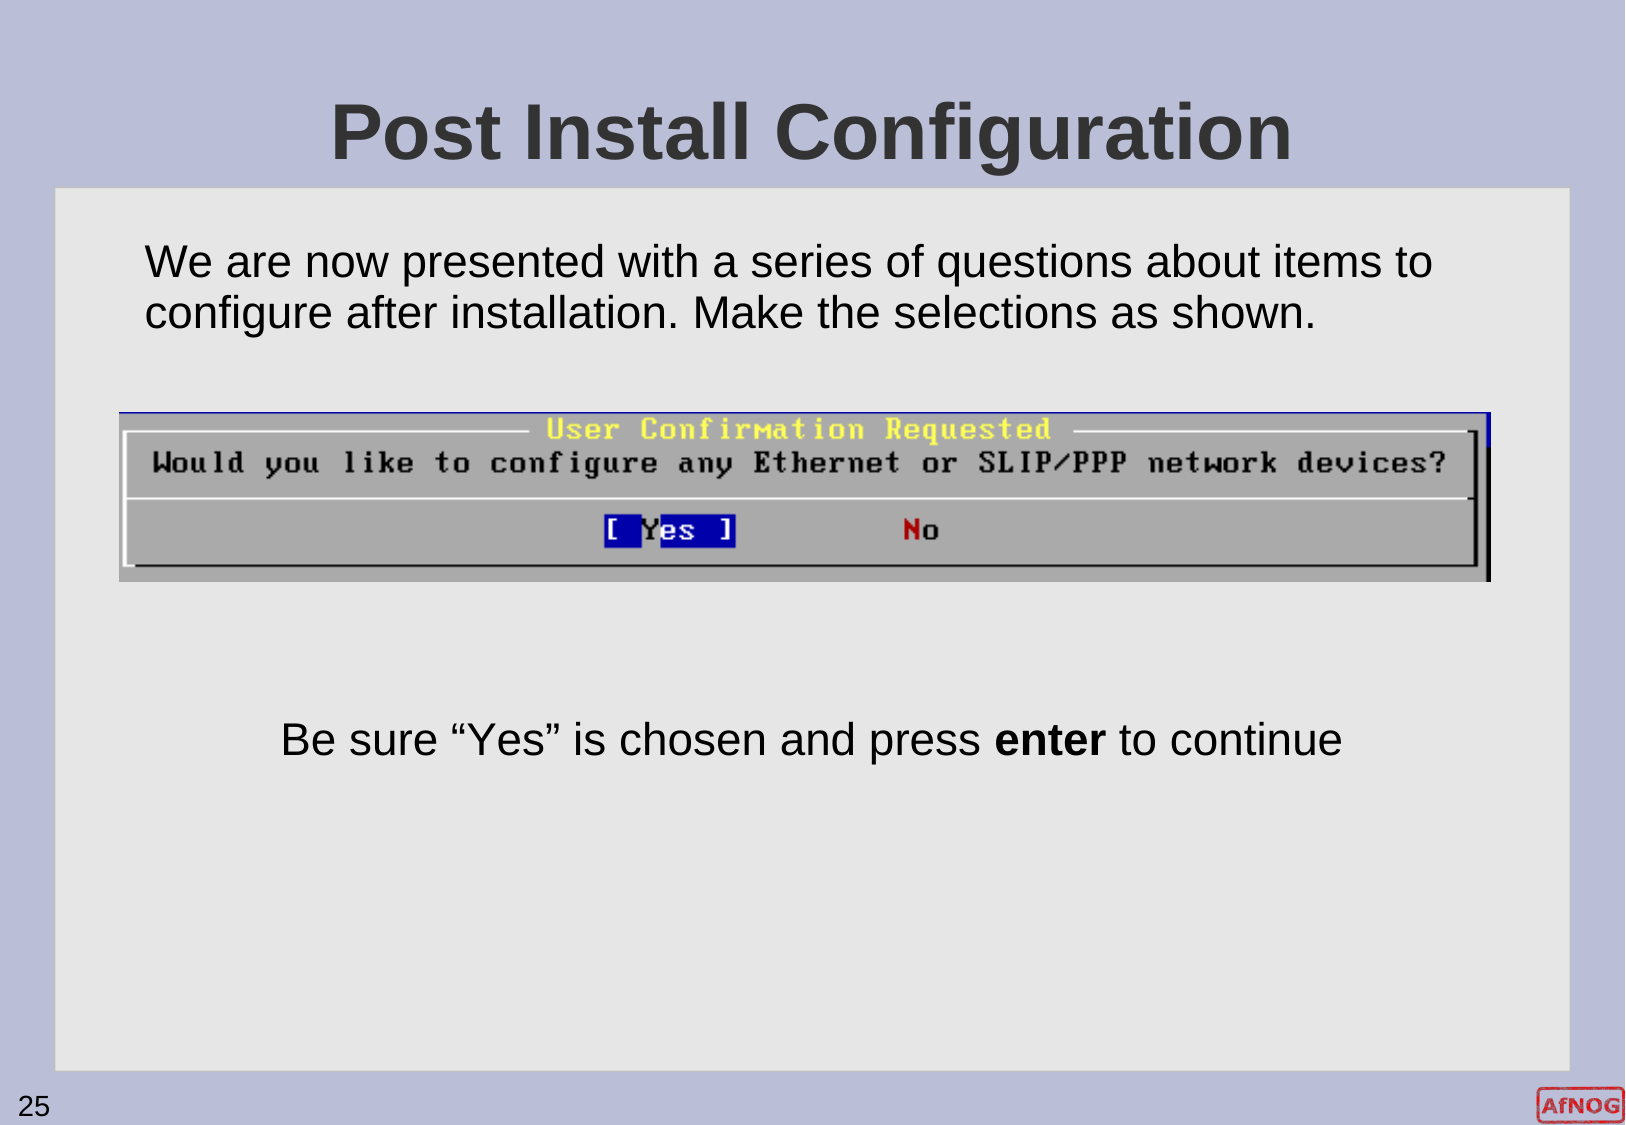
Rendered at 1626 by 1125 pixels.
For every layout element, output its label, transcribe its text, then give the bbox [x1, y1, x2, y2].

picture [1535, 1085, 1626, 1125]
text_box We are now presented with a series of questions about items to configure after installation. Make the selections as shown. [129, 224, 1489, 340]
text_box Post Install Configuration [54, 44, 1571, 215]
picture [119, 412, 1491, 582]
text_box Be sure “Yes” is chosen and press enter to continue [88, 702, 1536, 804]
